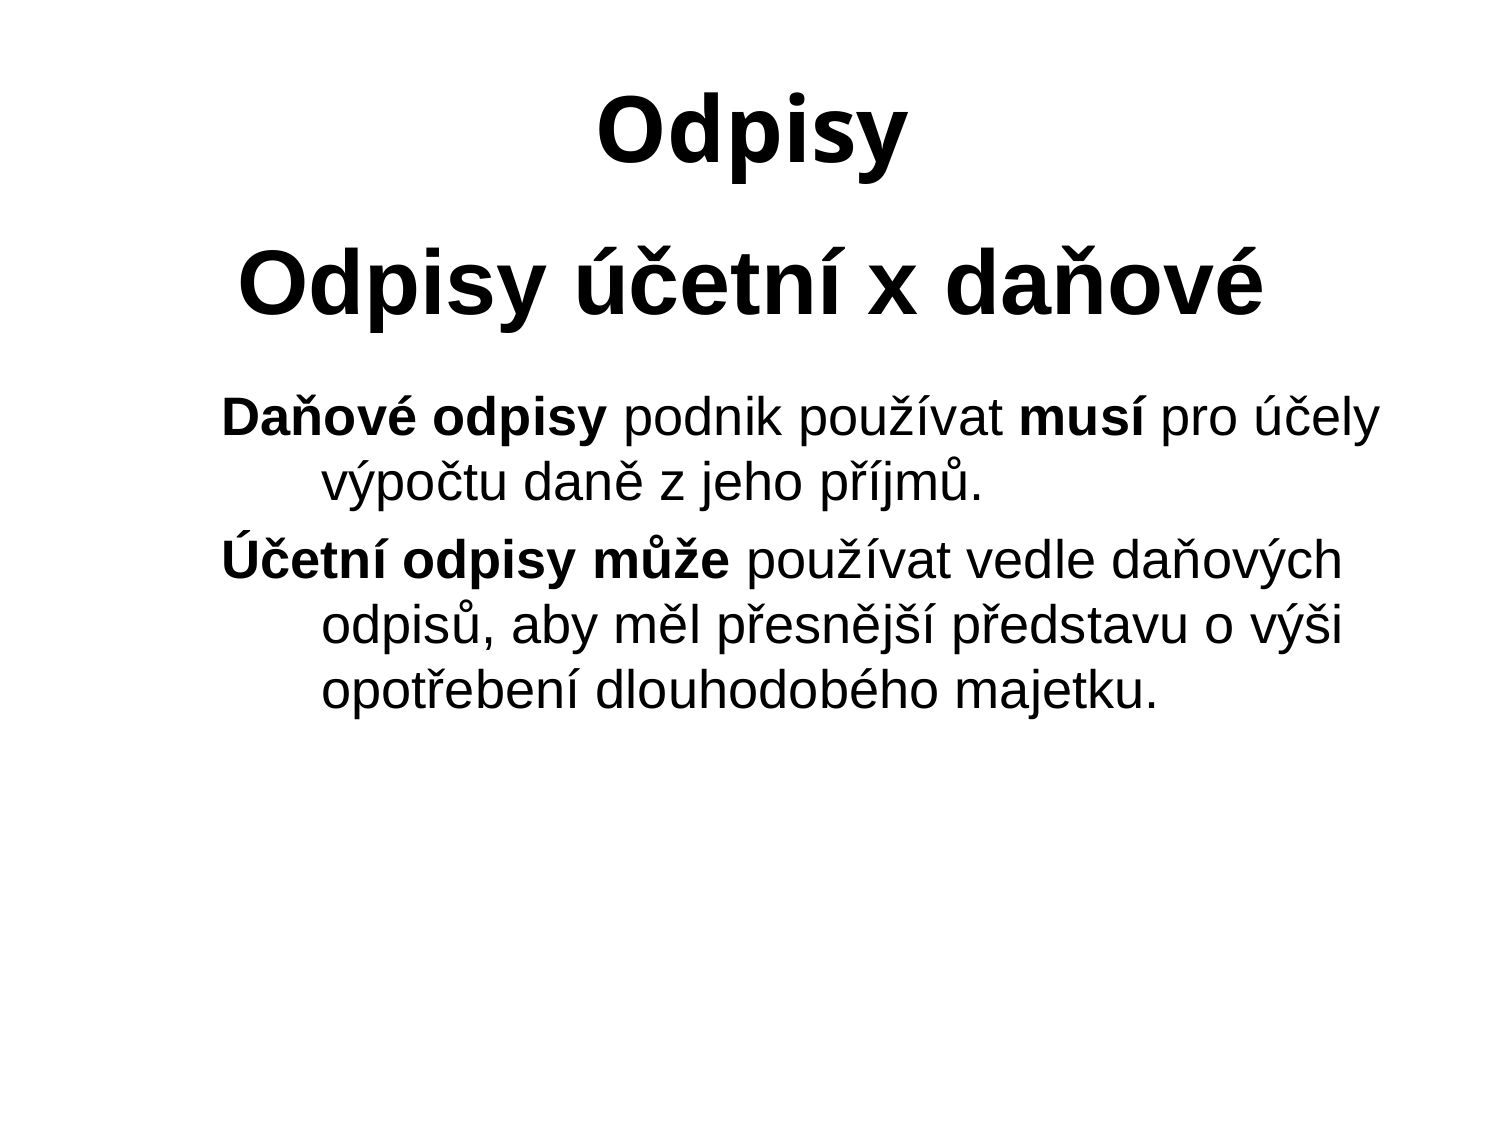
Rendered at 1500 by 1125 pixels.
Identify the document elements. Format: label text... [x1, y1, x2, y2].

text_box Odpisy [76, 66, 1427, 185]
title Odpisy účetní x daňové [76, 185, 1427, 373]
text_box Daňové odpisy podnik používat musí pro účely výpočtu daně z jeho příjmů. Účetní odpisy může používat vedle daňových odpisů, aby měl přesnější představu o výši opotřebení dlouhodobého majetku. [206, 373, 1412, 965]
